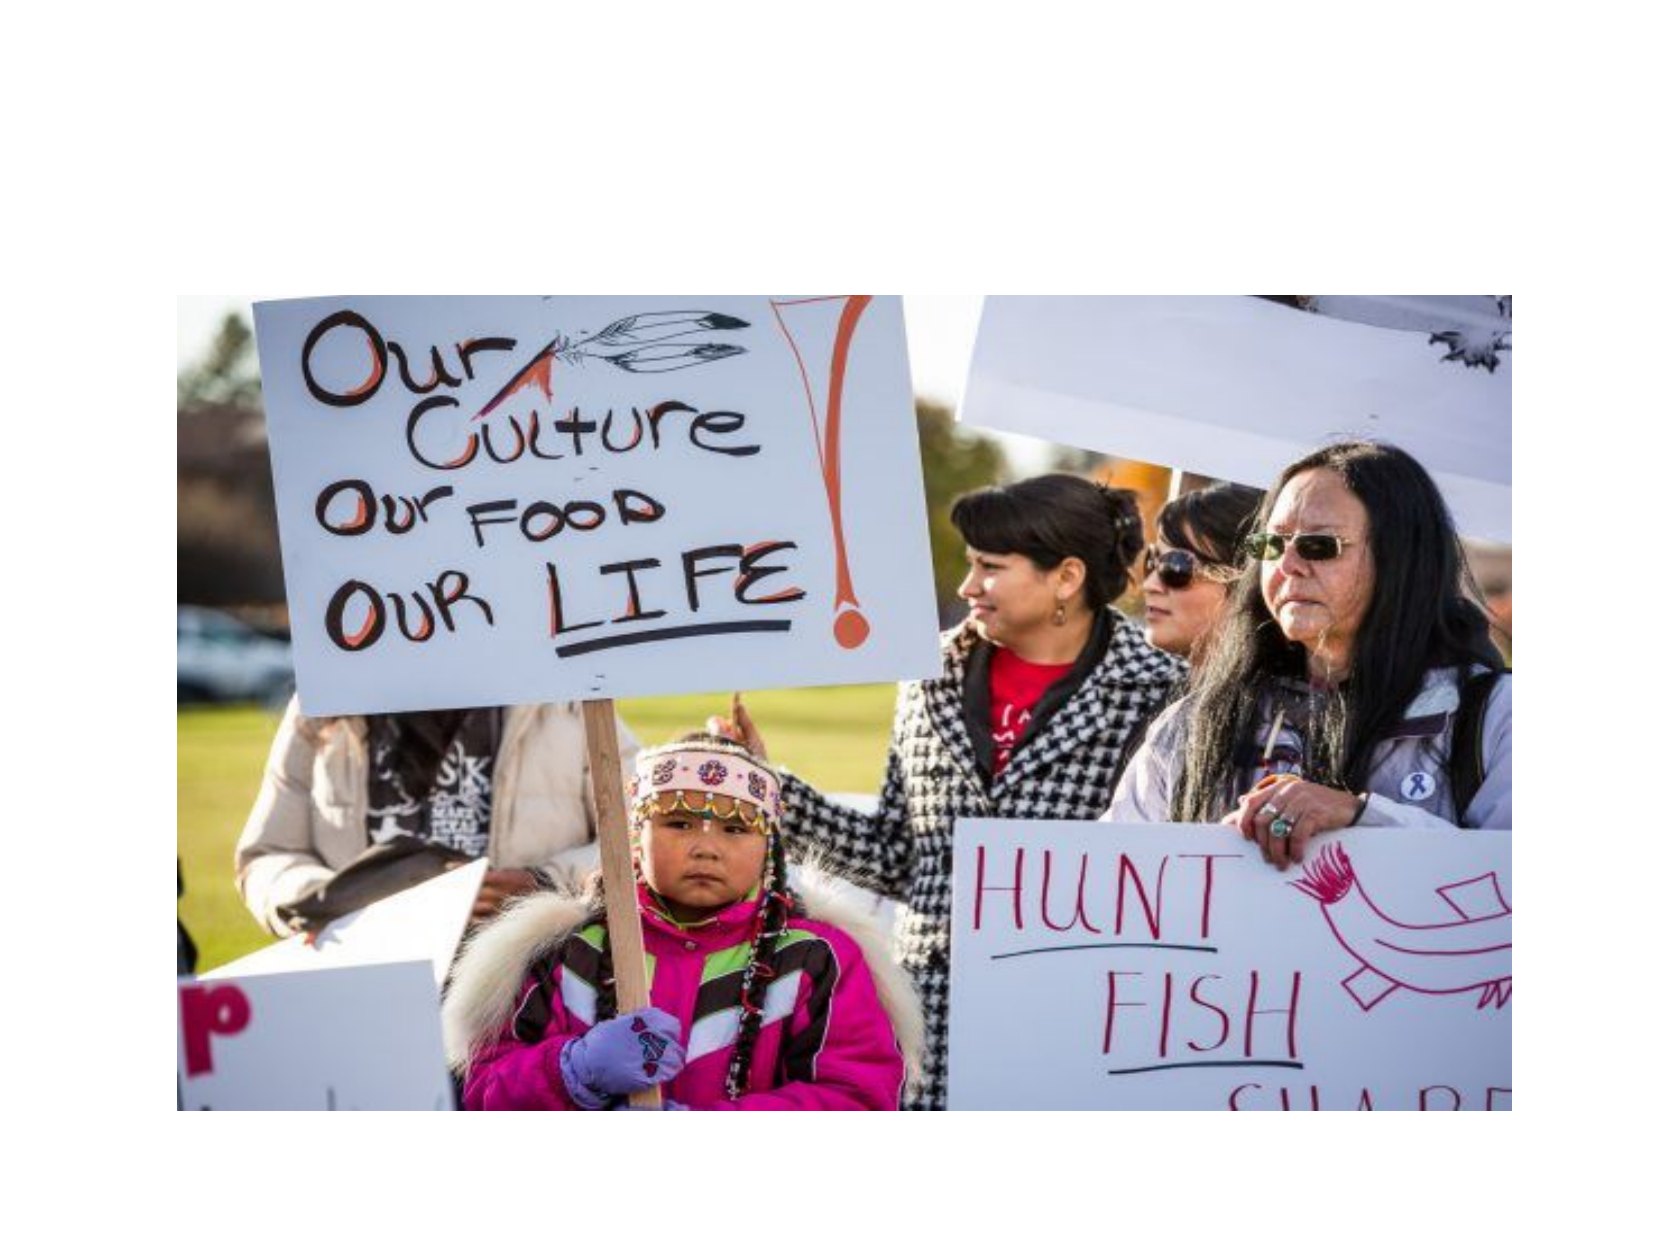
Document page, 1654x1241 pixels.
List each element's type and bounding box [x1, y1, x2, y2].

picture [177, 295, 1512, 1111]
